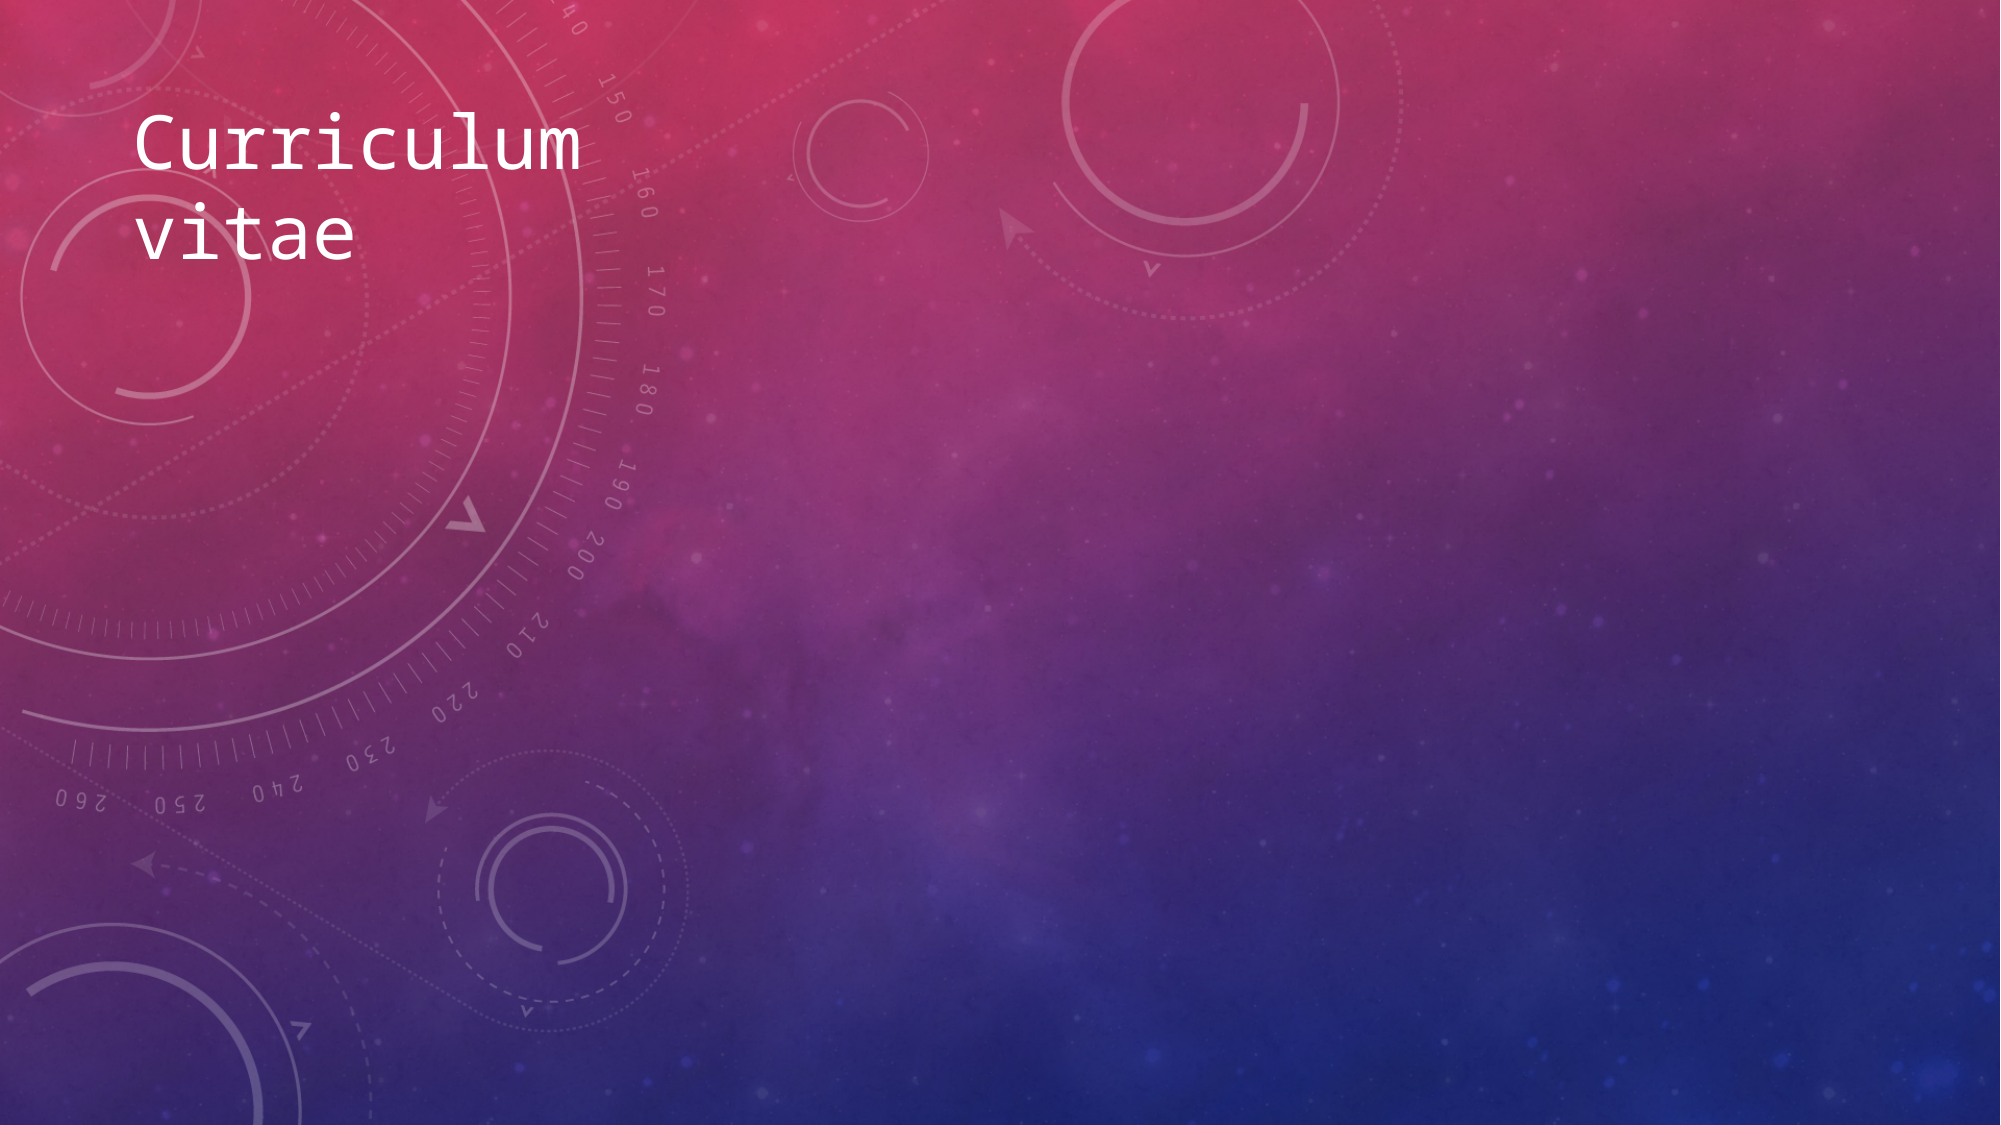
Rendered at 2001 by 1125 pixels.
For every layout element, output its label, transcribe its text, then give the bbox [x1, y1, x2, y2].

picture [0, 0, 2000, 1125]
title Curriculum vitae [117, 87, 645, 956]
